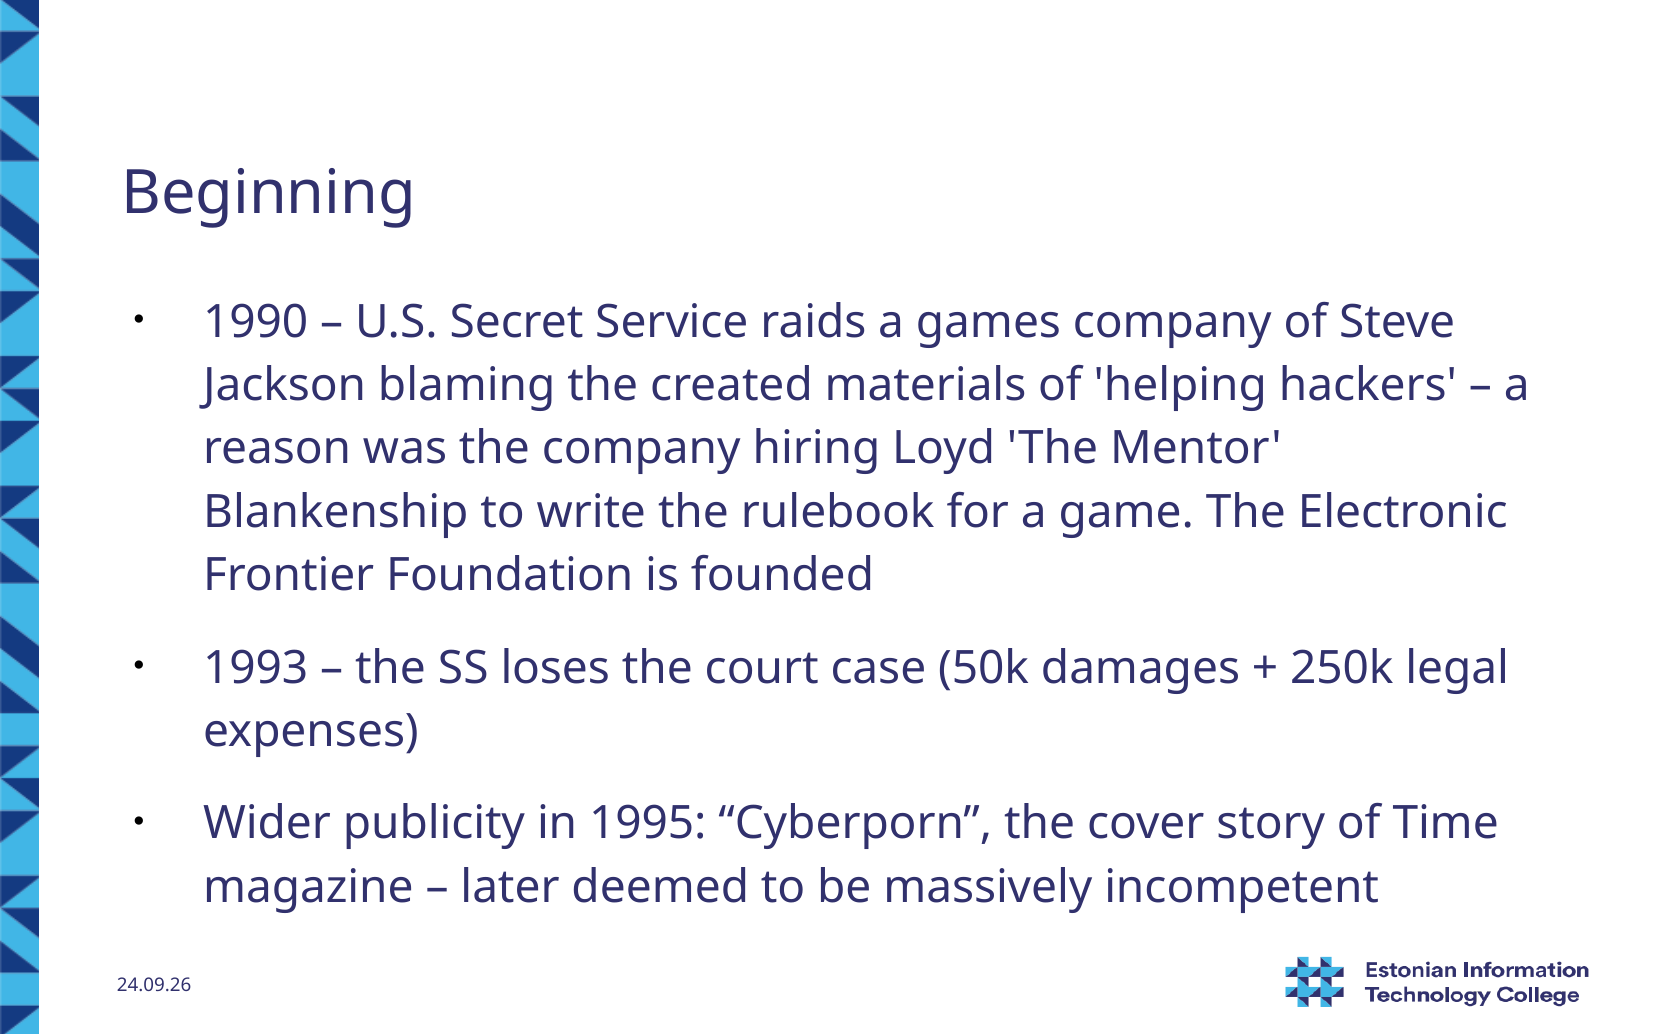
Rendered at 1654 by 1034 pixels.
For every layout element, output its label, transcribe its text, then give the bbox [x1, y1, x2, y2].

title Beginning [121, 86, 1534, 287]
list 1990 – U.S. Secret Service raids a games company of Steve Jackson blaming the created materials of 'helping hackers' – a reason was the company hiring Loyd 'The Mentor' Blankenship to write the rulebook for a game. The Electronic Frontier Foundation is founded 1993 – the SS loses the court case (50k damages + 250k legal expenses) Wider publicity in 1995: “Cyberporn”, the cover story of Time magazine – later deemed to be massively incompetent [121, 287, 1534, 945]
